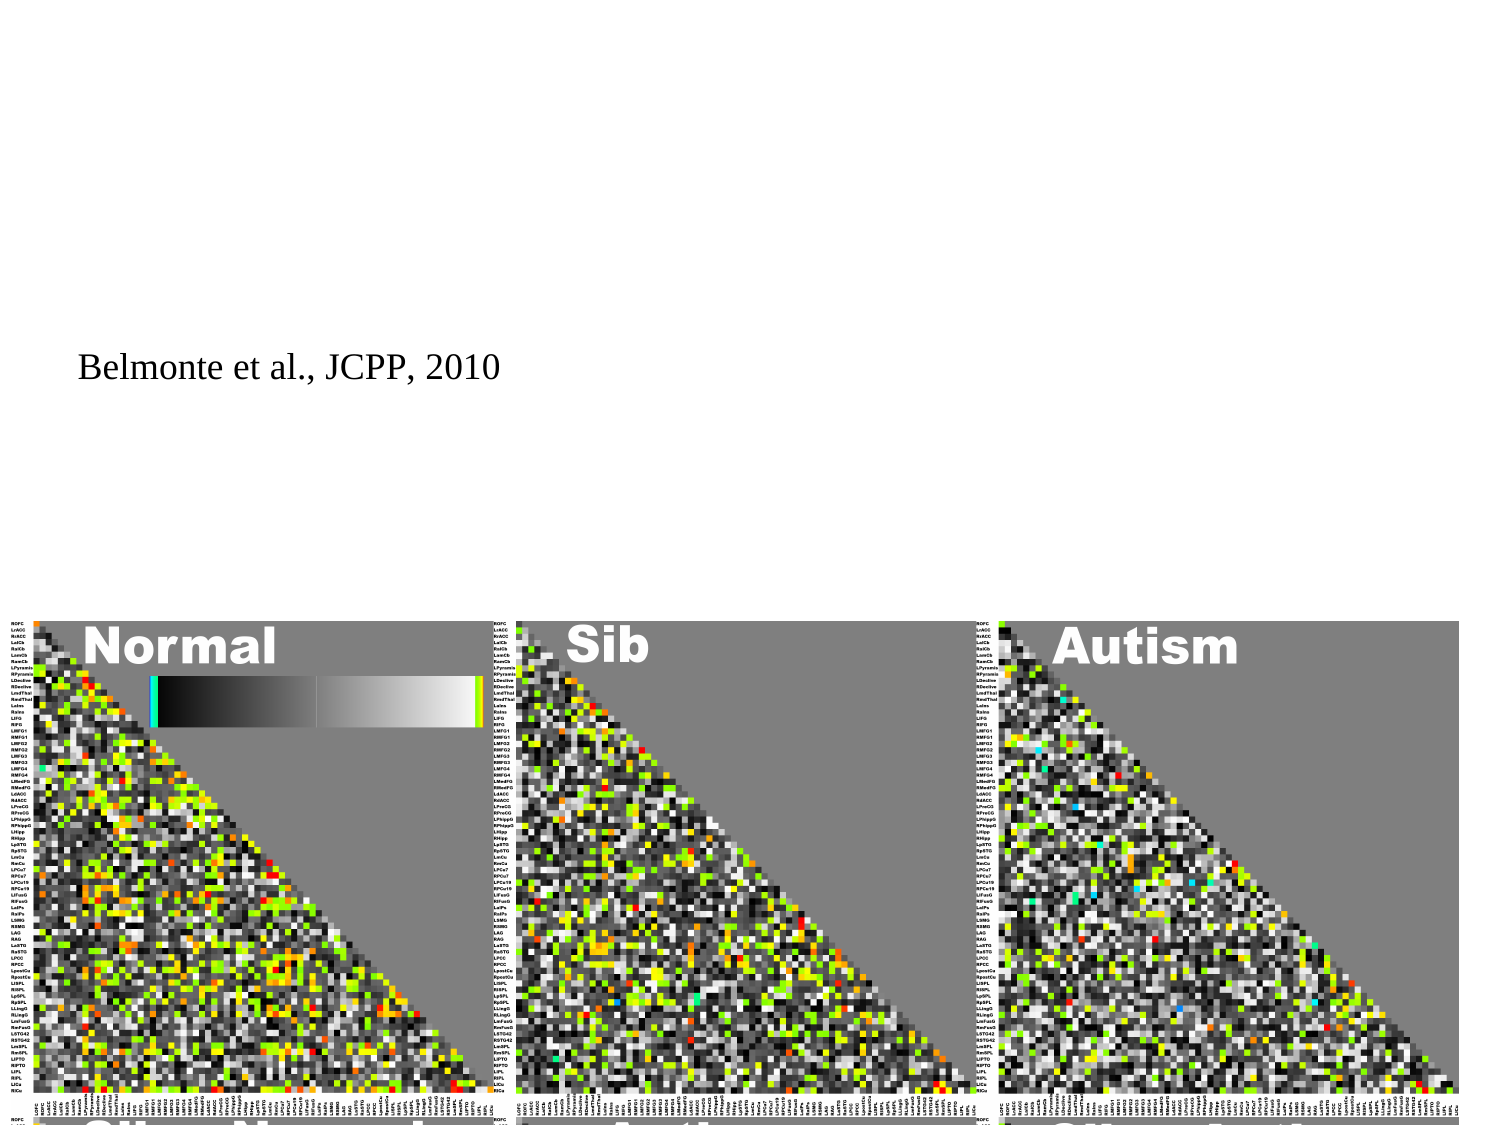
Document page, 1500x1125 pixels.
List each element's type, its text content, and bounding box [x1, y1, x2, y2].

title Belmonte et al., JCPP, 2010 [62, 305, 535, 420]
picture [11, 621, 1459, 1125]
